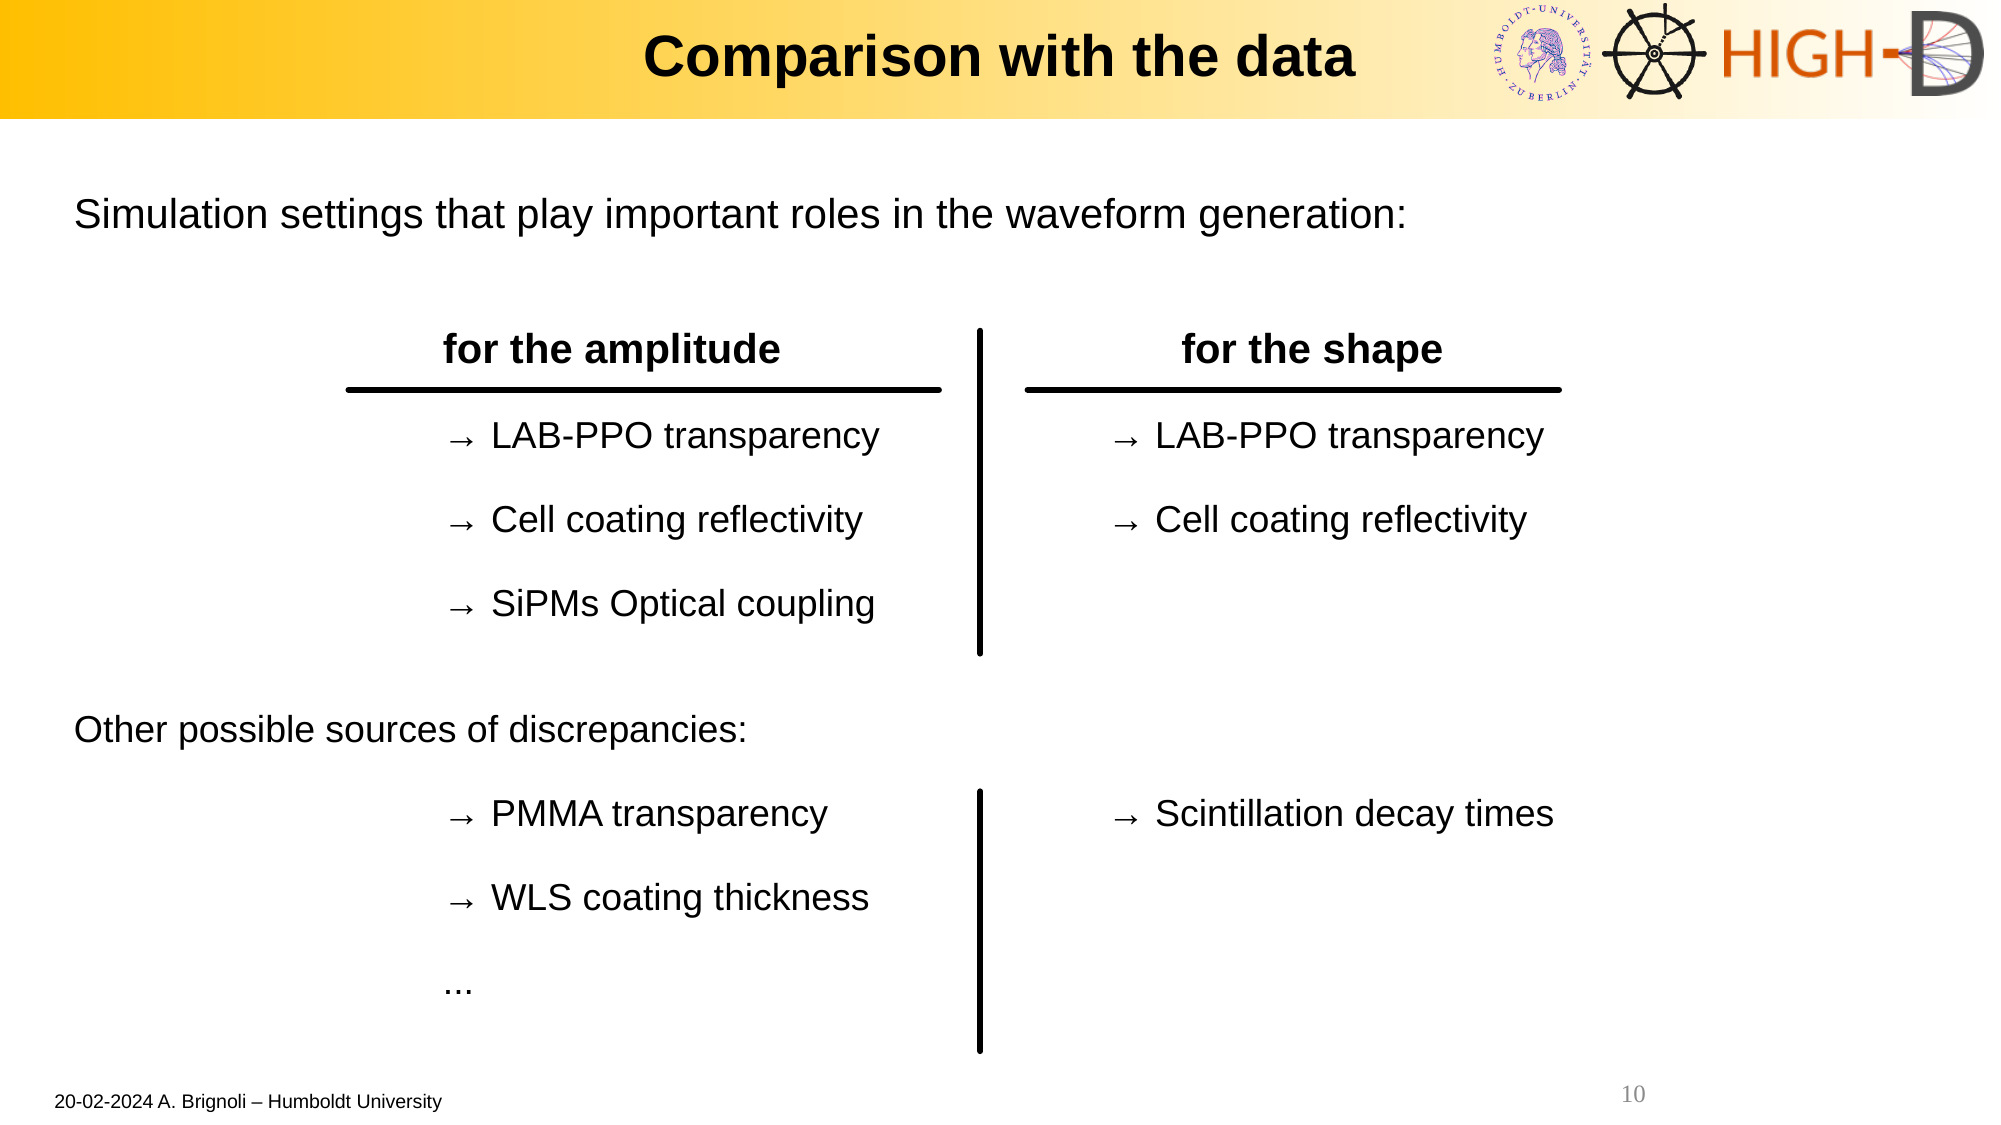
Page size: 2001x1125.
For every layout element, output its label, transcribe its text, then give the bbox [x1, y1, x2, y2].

text_box <number> [1410, 1082, 1856, 1121]
text_box 20-02-2024 A. Brignoli – Humboldt University [0, 1084, 502, 1121]
picture [1601, 1, 1708, 105]
text_box Comparison with the data [0, 0, 2001, 119]
picture [1490, 1, 1594, 105]
picture [1724, 11, 1984, 96]
text_box Simulation settings that play important roles in the waveform generation: for the amplitude for the shape → LAB-PPO transparency → LAB-PPO transparency → Cell coating reflectivity → Cell coating reflectivity → SiPMs Optical coupling Other possible sources of discrepancies: → PMMA transparency → Scintillation decay times → WLS coating thickness ... [59, 153, 1949, 1082]
